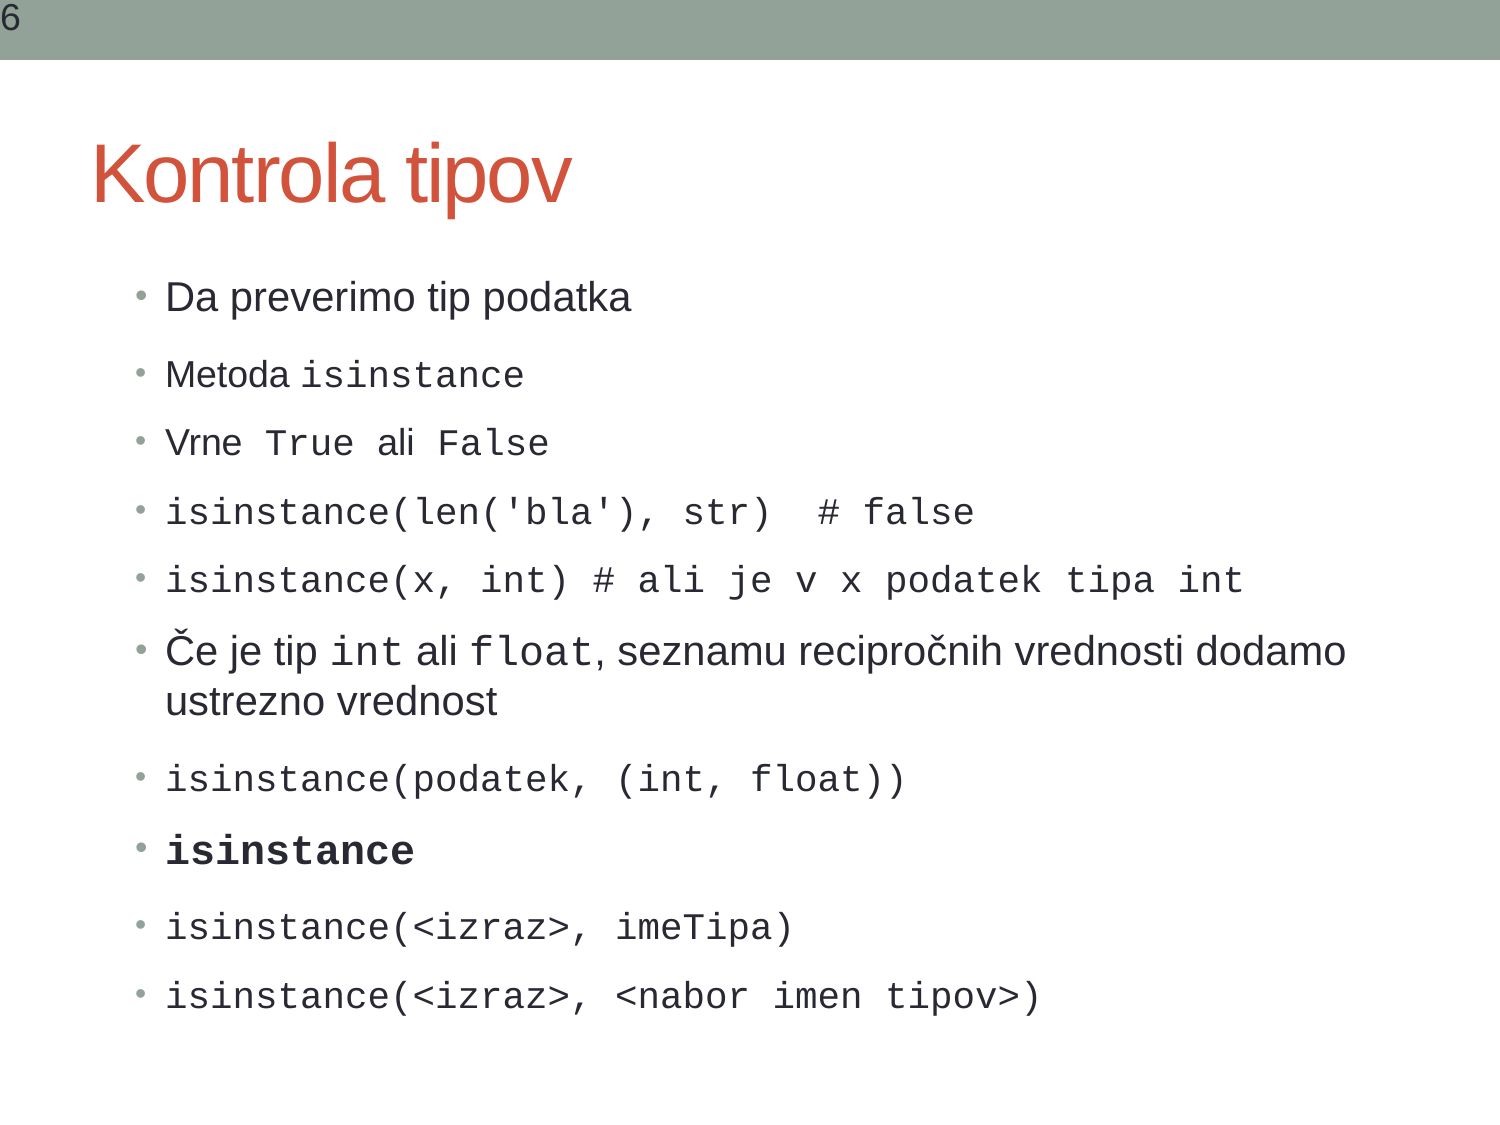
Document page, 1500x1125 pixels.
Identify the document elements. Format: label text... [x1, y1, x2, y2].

list Da preverimo tip podatka Metoda isinstance Vrne True ali False isinstance(len('bla'), str) # false isinstance(x, int) # ali je v x podatek tipa int Če je tip int ali float, seznamu recipročnih vrednosti dodamo ustrezno vrednost isinstance(podatek, (int, float)) isinstance isinstance(<izraz>, imeTipa) isinstance(<izraz>, <nabor imen tipov>) [75, 262, 1425, 1063]
title Kontrola tipov [75, 87, 1425, 250]
